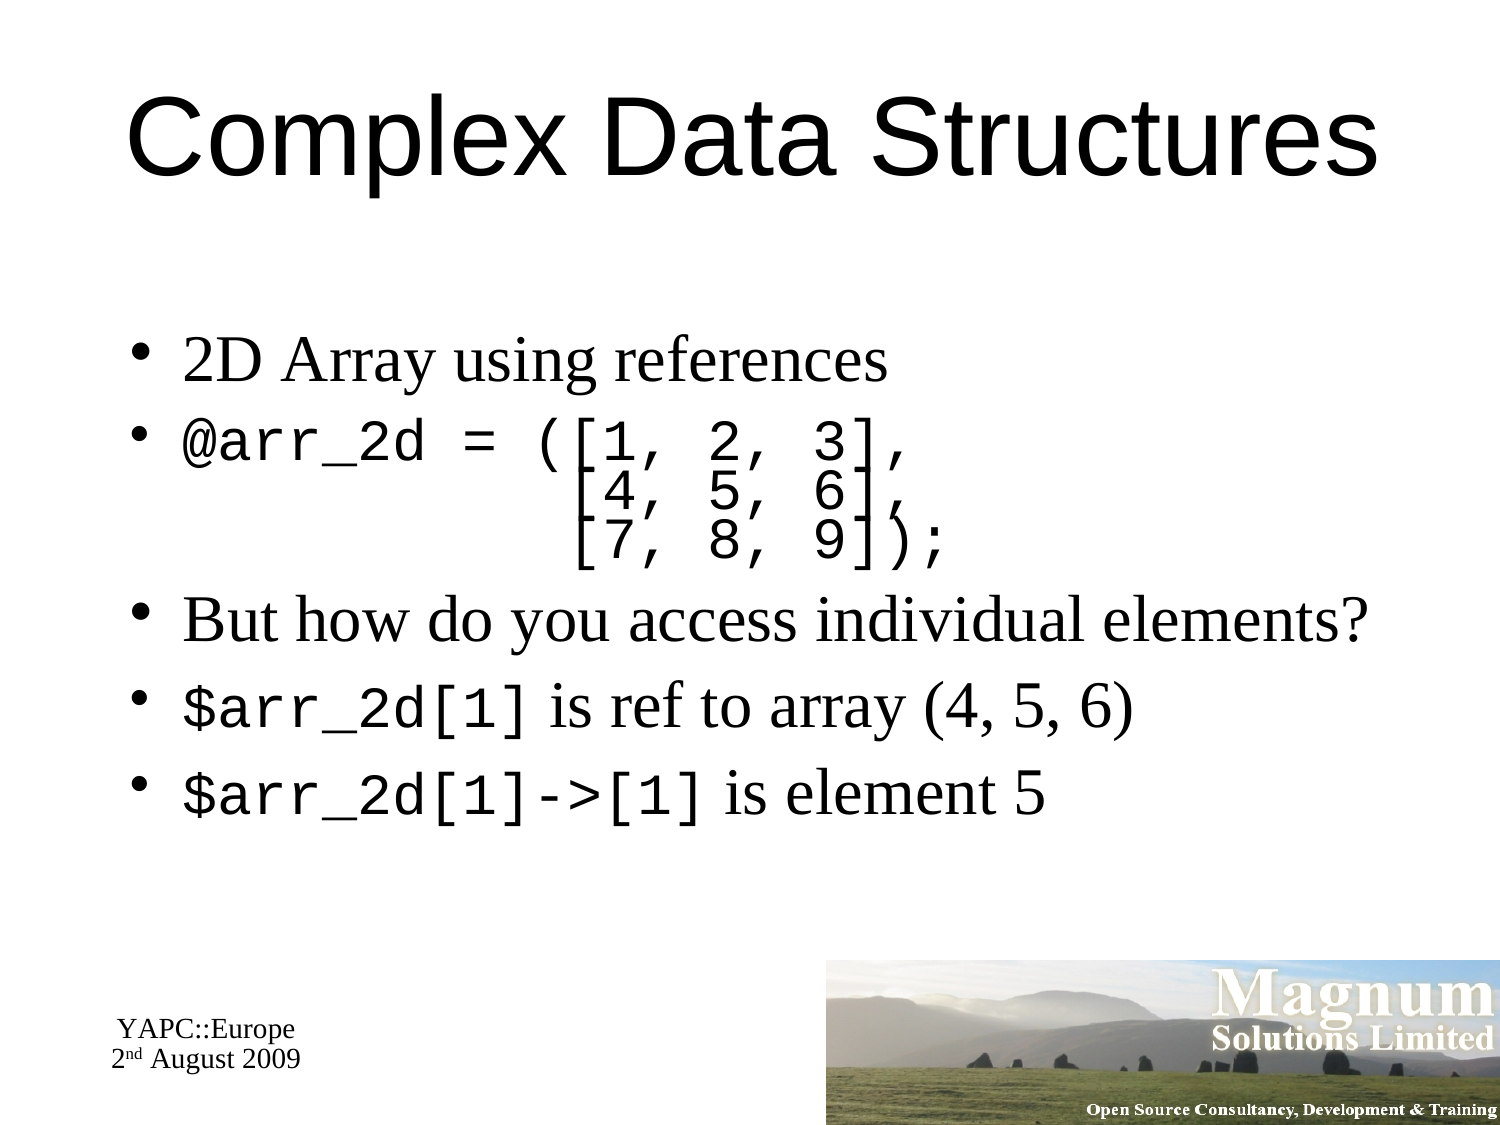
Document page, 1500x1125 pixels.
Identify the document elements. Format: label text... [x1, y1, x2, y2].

list 2D Array using references @arr_2d = ([1, 2, 3], [4, 5, 6], [7, 8, 9]); But how do you access individual elements? $arr_2d[1] is ref to array (4, 5, 6) $arr_2d[1]->[1] is element 5 [112, 337, 1388, 846]
picture [826, 960, 1500, 1125]
title Complex Data Structures [88, 62, 1418, 207]
